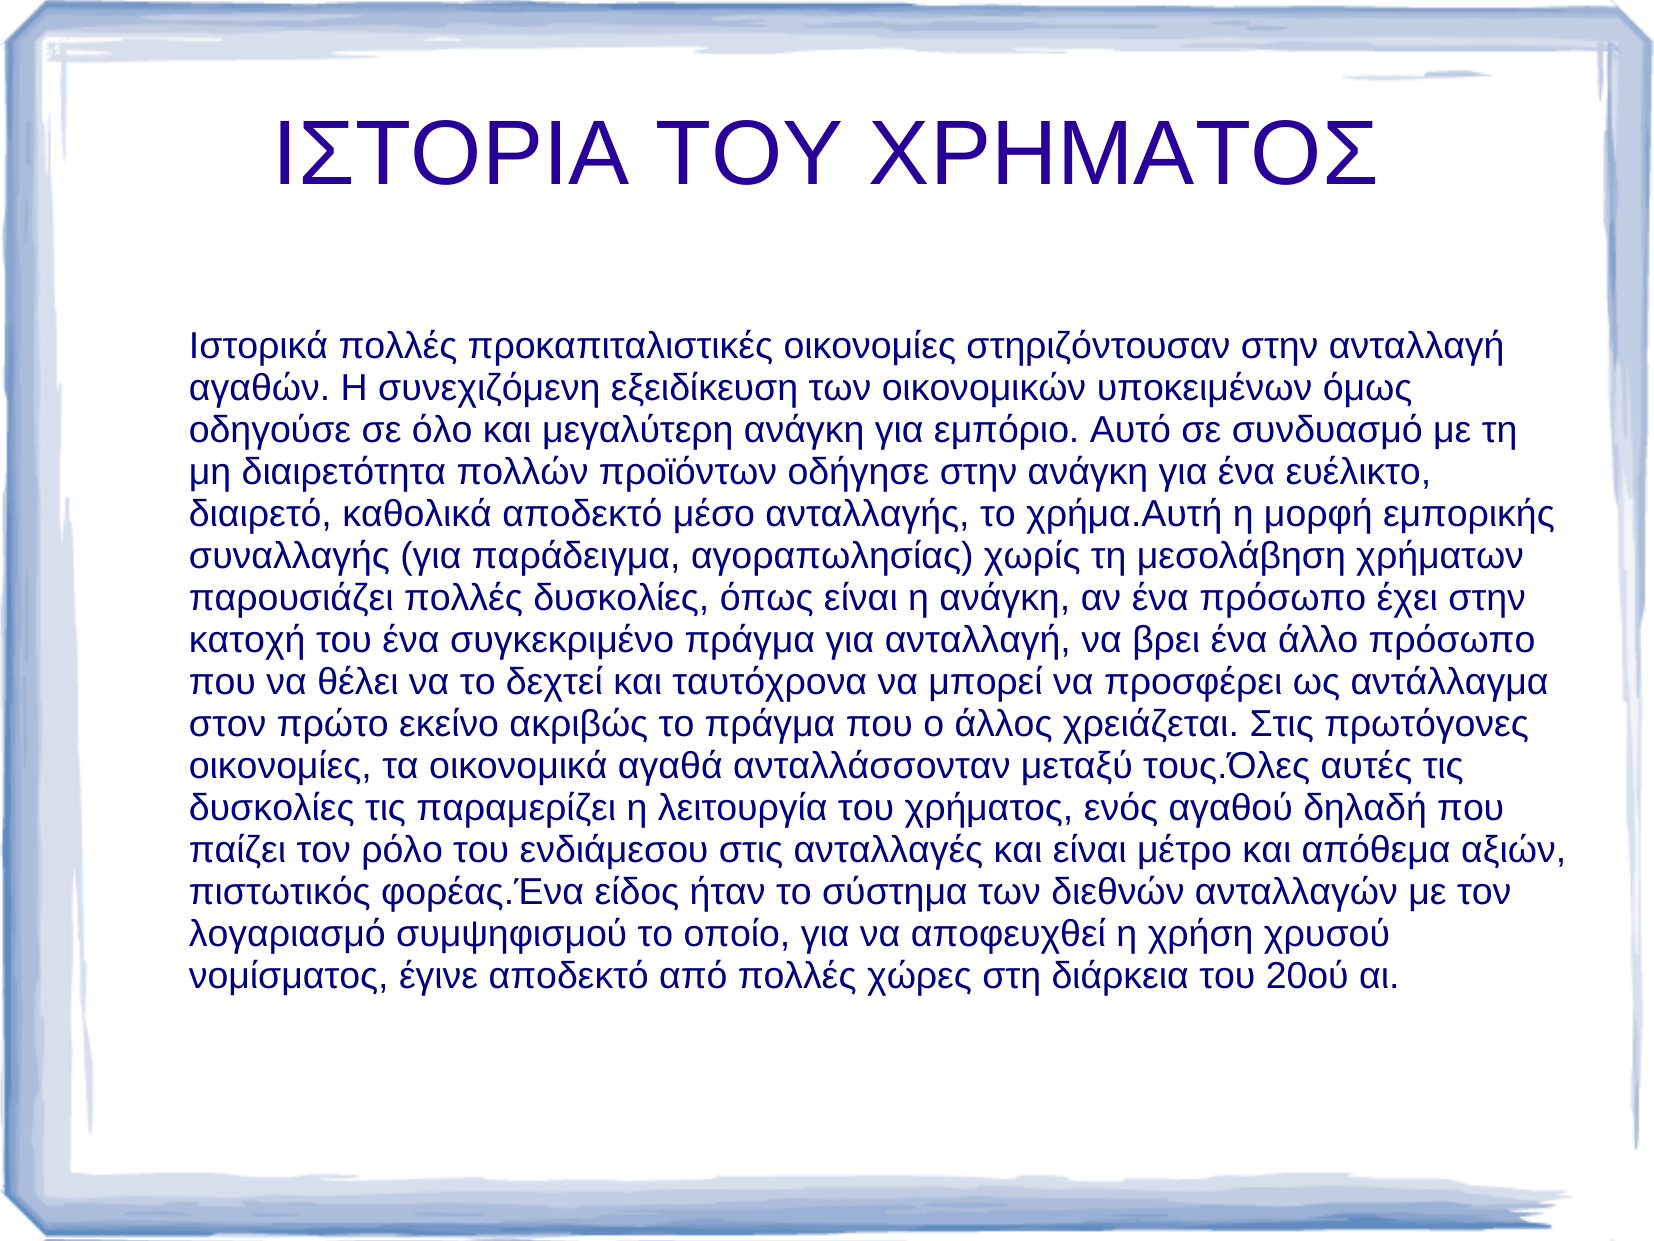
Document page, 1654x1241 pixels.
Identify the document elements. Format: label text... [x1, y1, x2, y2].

list Iστορικά πολλές προκαπιταλιστικές οικονομίες στηριζόντουσαν στην ανταλλαγή αγαθών. Η συνεχιζόμενη εξειδίκευση των οικονομικών υποκειμένων όμως οδηγούσε σε όλο και μεγαλύτερη ανάγκη για εμπόριο. Αυτό σε συνδυασμό με τη μη διαιρετότητα πολλών προϊόντων οδήγησε στην ανάγκη για ένα ευέλικτο, διαιρετό, καθολικά αποδεκτό μέσο ανταλλαγής, το χρήμα.Αυτή η μορφή εμπορικής συναλλαγής (για παράδειγμα, αγοραπωλησίας) χωρίς τη μεσολάβηση χρήματων παρουσιάζει πολλές δυσκολίες, όπως είναι η ανάγκη, αν ένα πρόσωπο έχει στην κατοχή του ένα συγκεκριμένο πράγμα για ανταλλαγή, να βρει ένα άλλο πρόσωπο που να θέλει να το δεχτεί και ταυτόχρονα να μπορεί να προσφέρει ως αντάλλαγμα στον πρώτο εκείνο ακριβώς το πράγμα που ο άλλος χρειάζεται. Στις πρωτόγονες οικονομίες, τα οικονομικά αγαθά ανταλλάσσονταν μεταξύ τους.Όλες αυτές τις δυσκολίες τις παραμερίζει η λειτουργία του χρήματος, ενός αγαθού δηλαδή που παίζει τον ρόλο του ενδιάμεσου στις ανταλλαγές και είναι μέτρο και απόθεμα αξιών, πιστωτικός φορέας.Ένα είδος ήταν το σύστημα των διεθνών ανταλλαγών με τον λογαριασμό συμψηφισμού το οποίο, για να αποφευχθεί η χρήση χρυσού νομίσματος, έγινε αποδεκτό από πολλές χώρες στη διάρκεια του 20ού αι. [118, 324, 1571, 1070]
title ΙΣΤΟΡΙΑ ΤΟΥ ΧΡΗΜΑΤΟΣ [82, 49, 1571, 257]
picture [0, 0, 1654, 1241]
